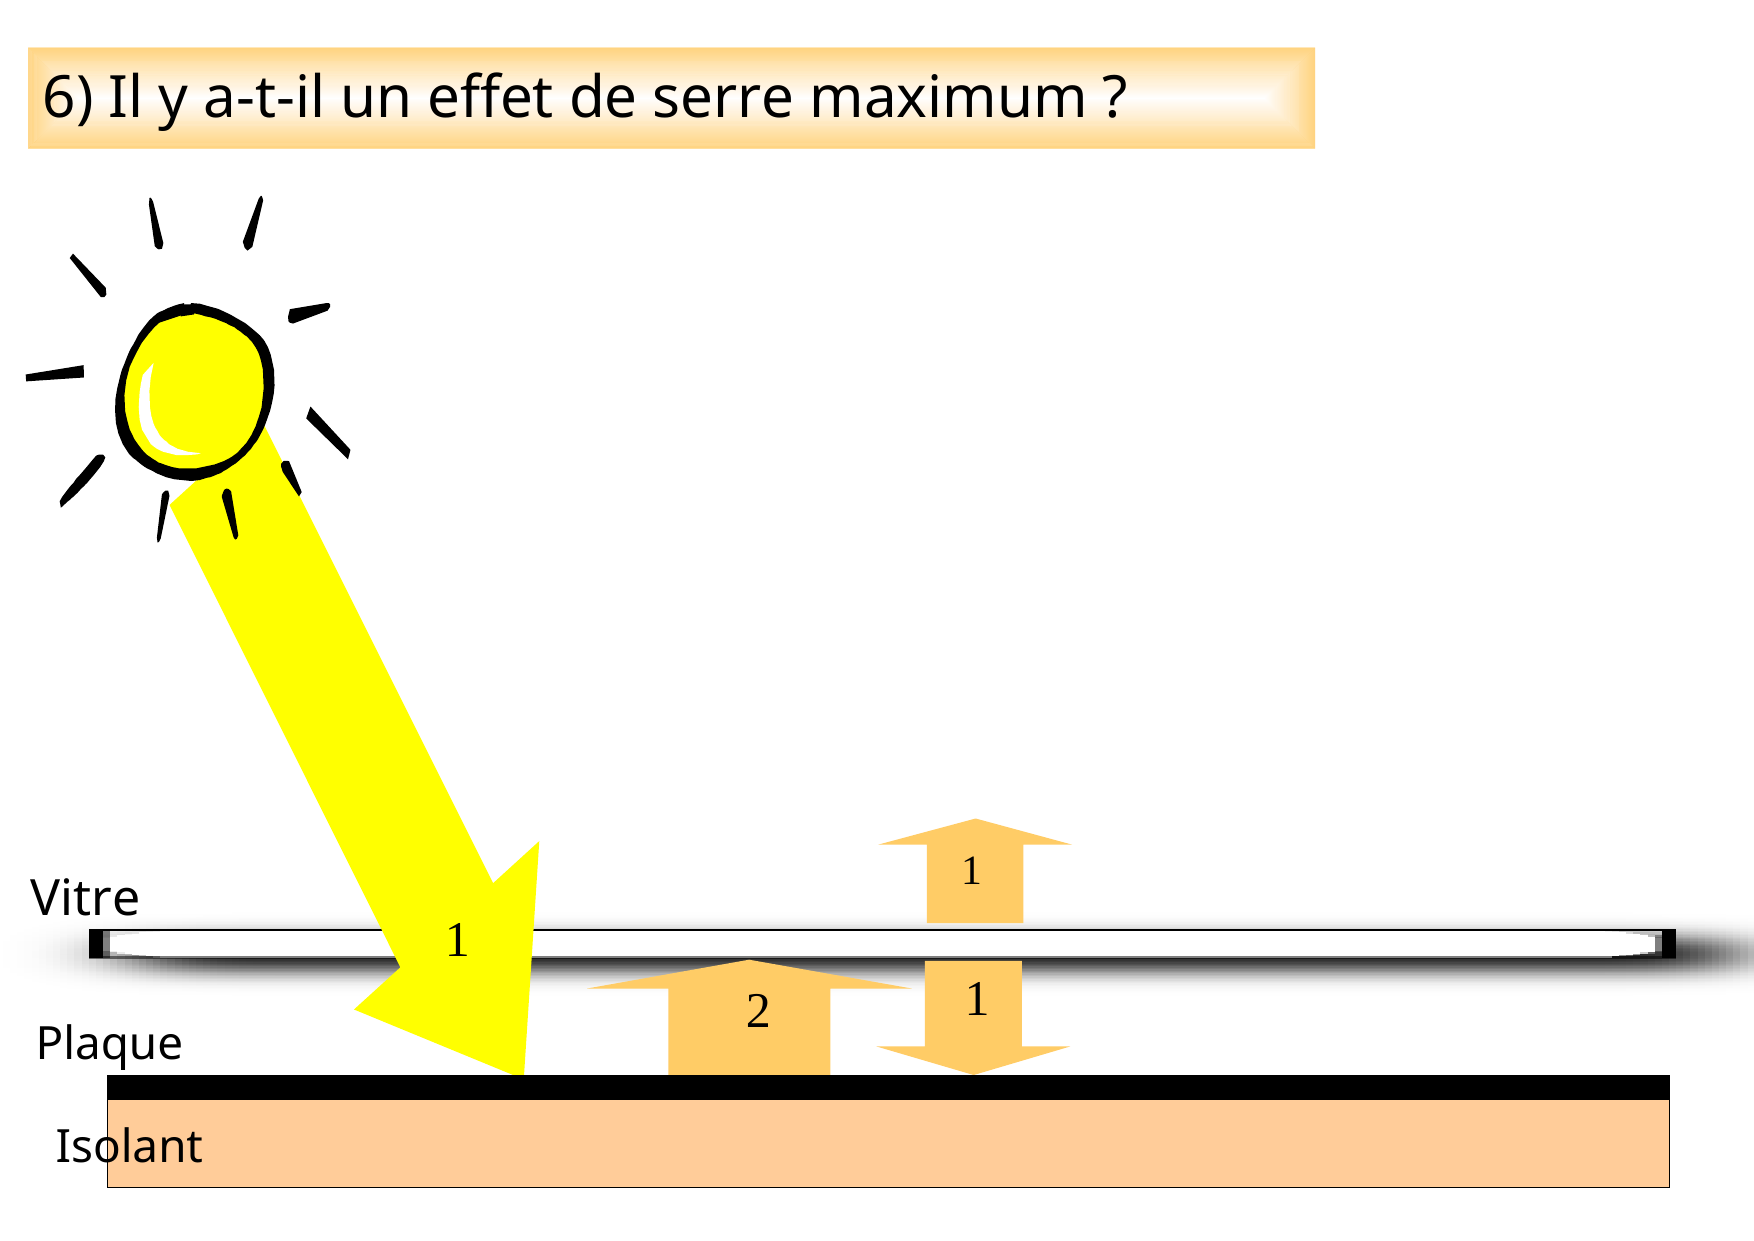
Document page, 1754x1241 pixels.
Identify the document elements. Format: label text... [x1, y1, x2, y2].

text_box [288, 303, 331, 324]
text_box [242, 195, 264, 251]
text_box [25, 365, 84, 382]
text_box 1 [964, 971, 1040, 1041]
text_box [28, 47, 1316, 149]
text_box Isolant [40, 1106, 293, 1181]
picture [0, 910, 399, 1001]
text_box [306, 406, 351, 460]
text_box [878, 818, 1073, 924]
text_box [59, 454, 106, 508]
text_box Plaque [20, 1003, 273, 1078]
text_box 6) Il y a-t-il un effet de serre maximum ? [28, 48, 1313, 149]
picture [529, 910, 1754, 1001]
text_box 1 [444, 912, 480, 982]
text_box [107, 303, 1670, 1188]
text_box 1 [961, 847, 1018, 906]
text_box [69, 253, 107, 298]
text_box [148, 197, 164, 250]
text_box 2 [745, 983, 781, 1053]
text_box Vitre [16, 854, 179, 896]
